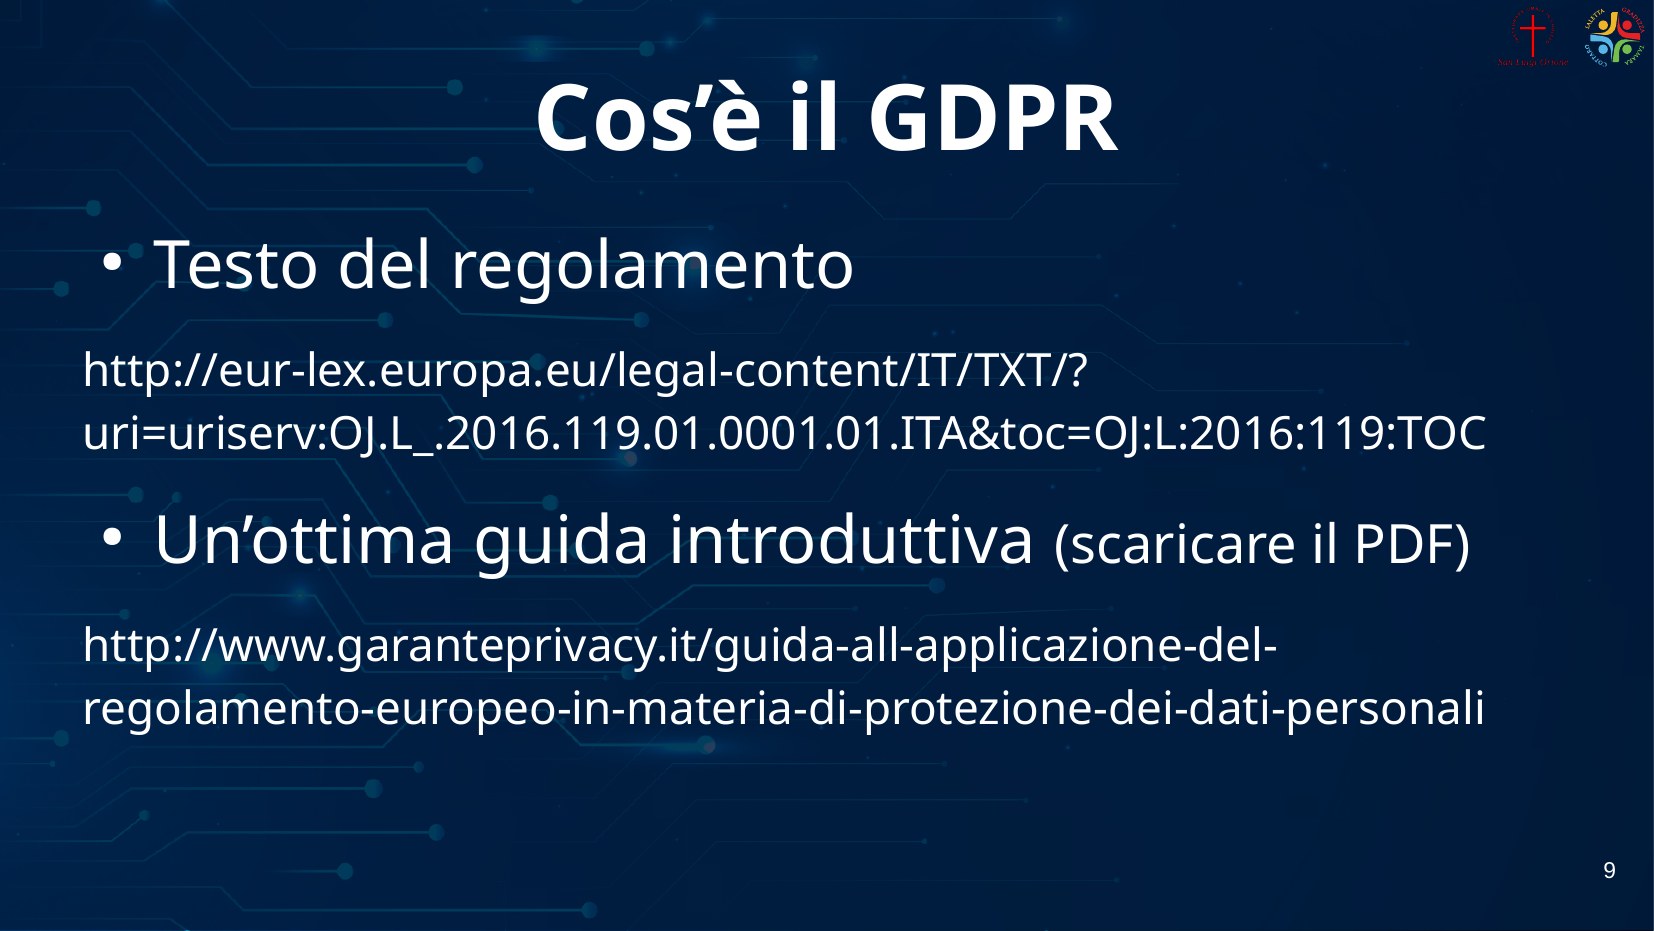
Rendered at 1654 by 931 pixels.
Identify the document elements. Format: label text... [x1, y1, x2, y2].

list Testo del regolamento http://eur-lex.europa.eu/legal-content/IT/TXT/?uri=uriserv:OJ.L_.2016.119.01.0001.01.ITA&toc=OJ:L:2016:119:TOC Un’ottima guida introduttiva (scaricare il PDF) http://www.garanteprivacy.it/guida-all-applicazione-del-regolamento-europeo-in-materia-di-protezione-dei-dati-personali [82, 217, 1571, 809]
title Cos’è il GDPR [82, 37, 1571, 193]
picture [1498, 7, 1568, 37]
